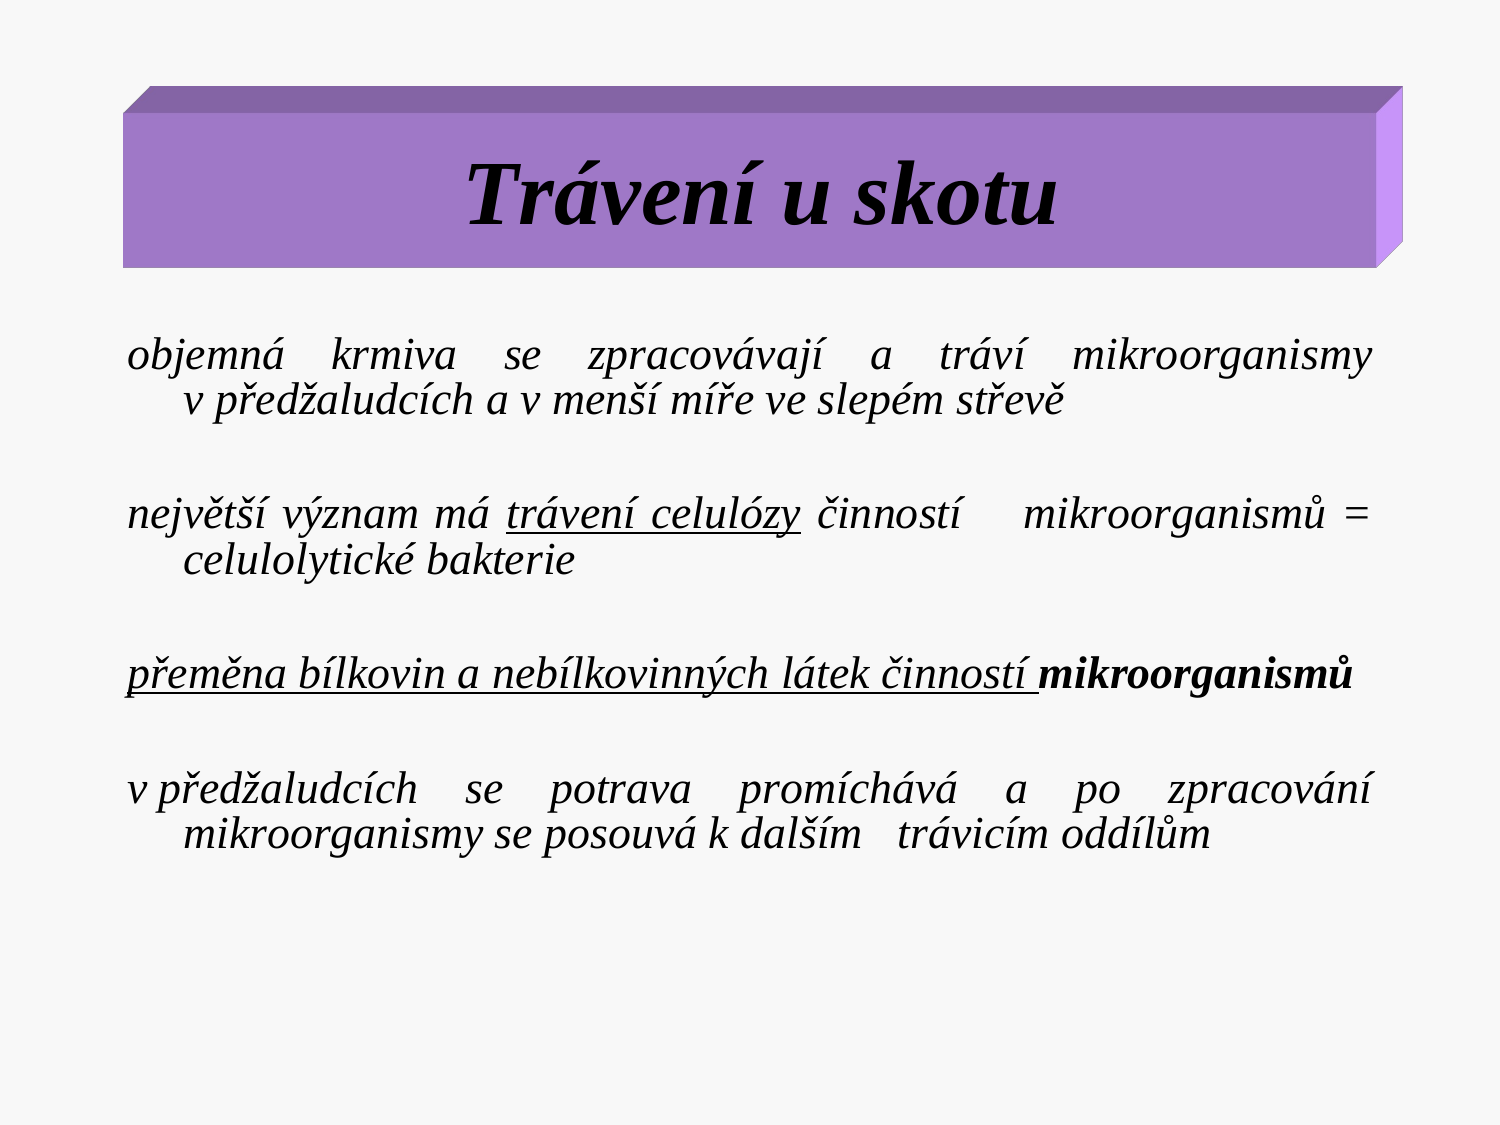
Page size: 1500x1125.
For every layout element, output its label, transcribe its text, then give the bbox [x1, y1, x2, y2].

list objemná krmiva se zpracovávají a tráví mikroorganismy v předžaludcích a v menší míře ve slepém střevě největší význam má trávení celulózy činností mikroorganismů = celulolytické bakterie přeměna bílkovin a nebílkovinných látek činností mikroorganismů v předžaludcích se potrava promíchává a po zpracování mikroorganismy se posouvá k dalším trávicím oddílům [112, 367, 1388, 1113]
text_box [1388, 86, 1402, 254]
title Trávení u skotu [112, 21, 1388, 367]
